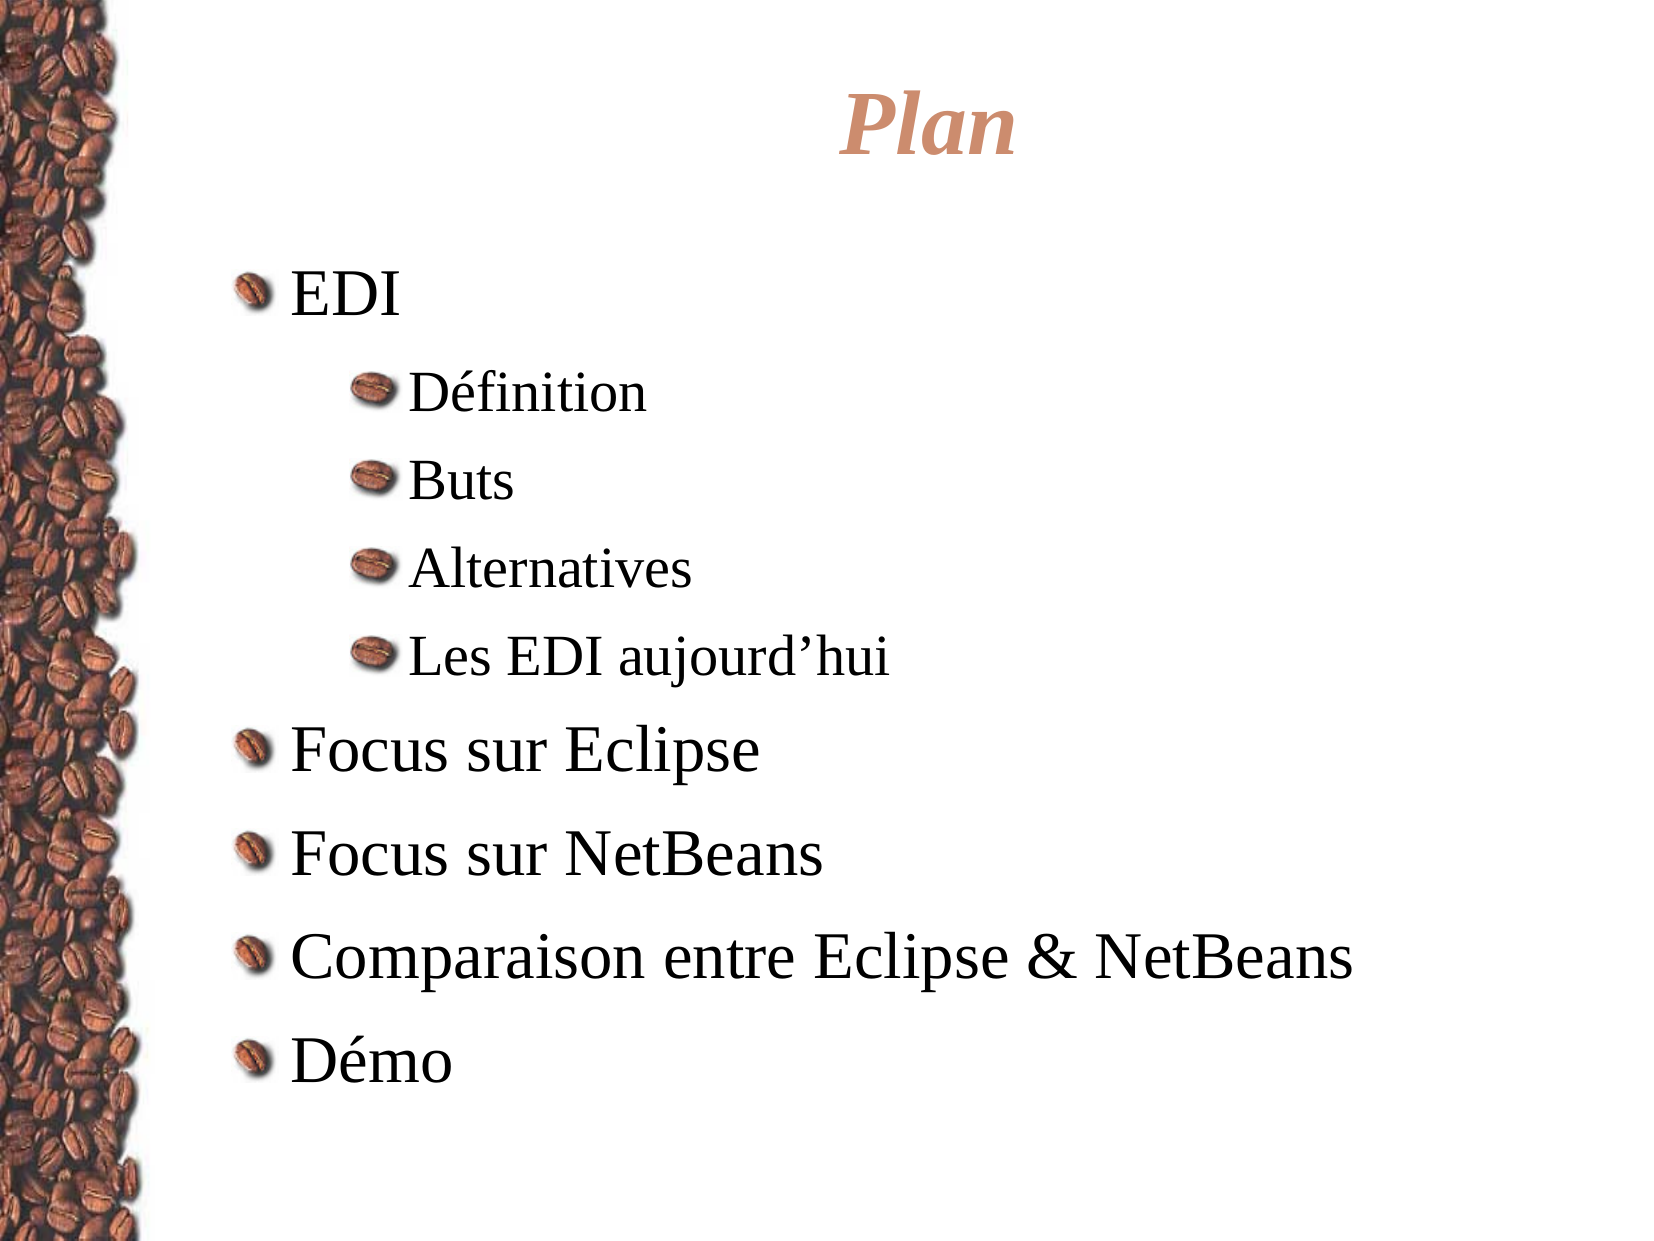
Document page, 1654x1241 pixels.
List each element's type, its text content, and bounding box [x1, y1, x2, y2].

title Plan [205, 35, 1618, 223]
list EDI Définition Buts Alternatives Les EDI aujourd’hui Focus sur Eclipse Focus sur NetBeans Comparaison entre Eclipse & NetBeans Démo [231, 255, 1578, 1097]
picture [0, 0, 155, 1241]
